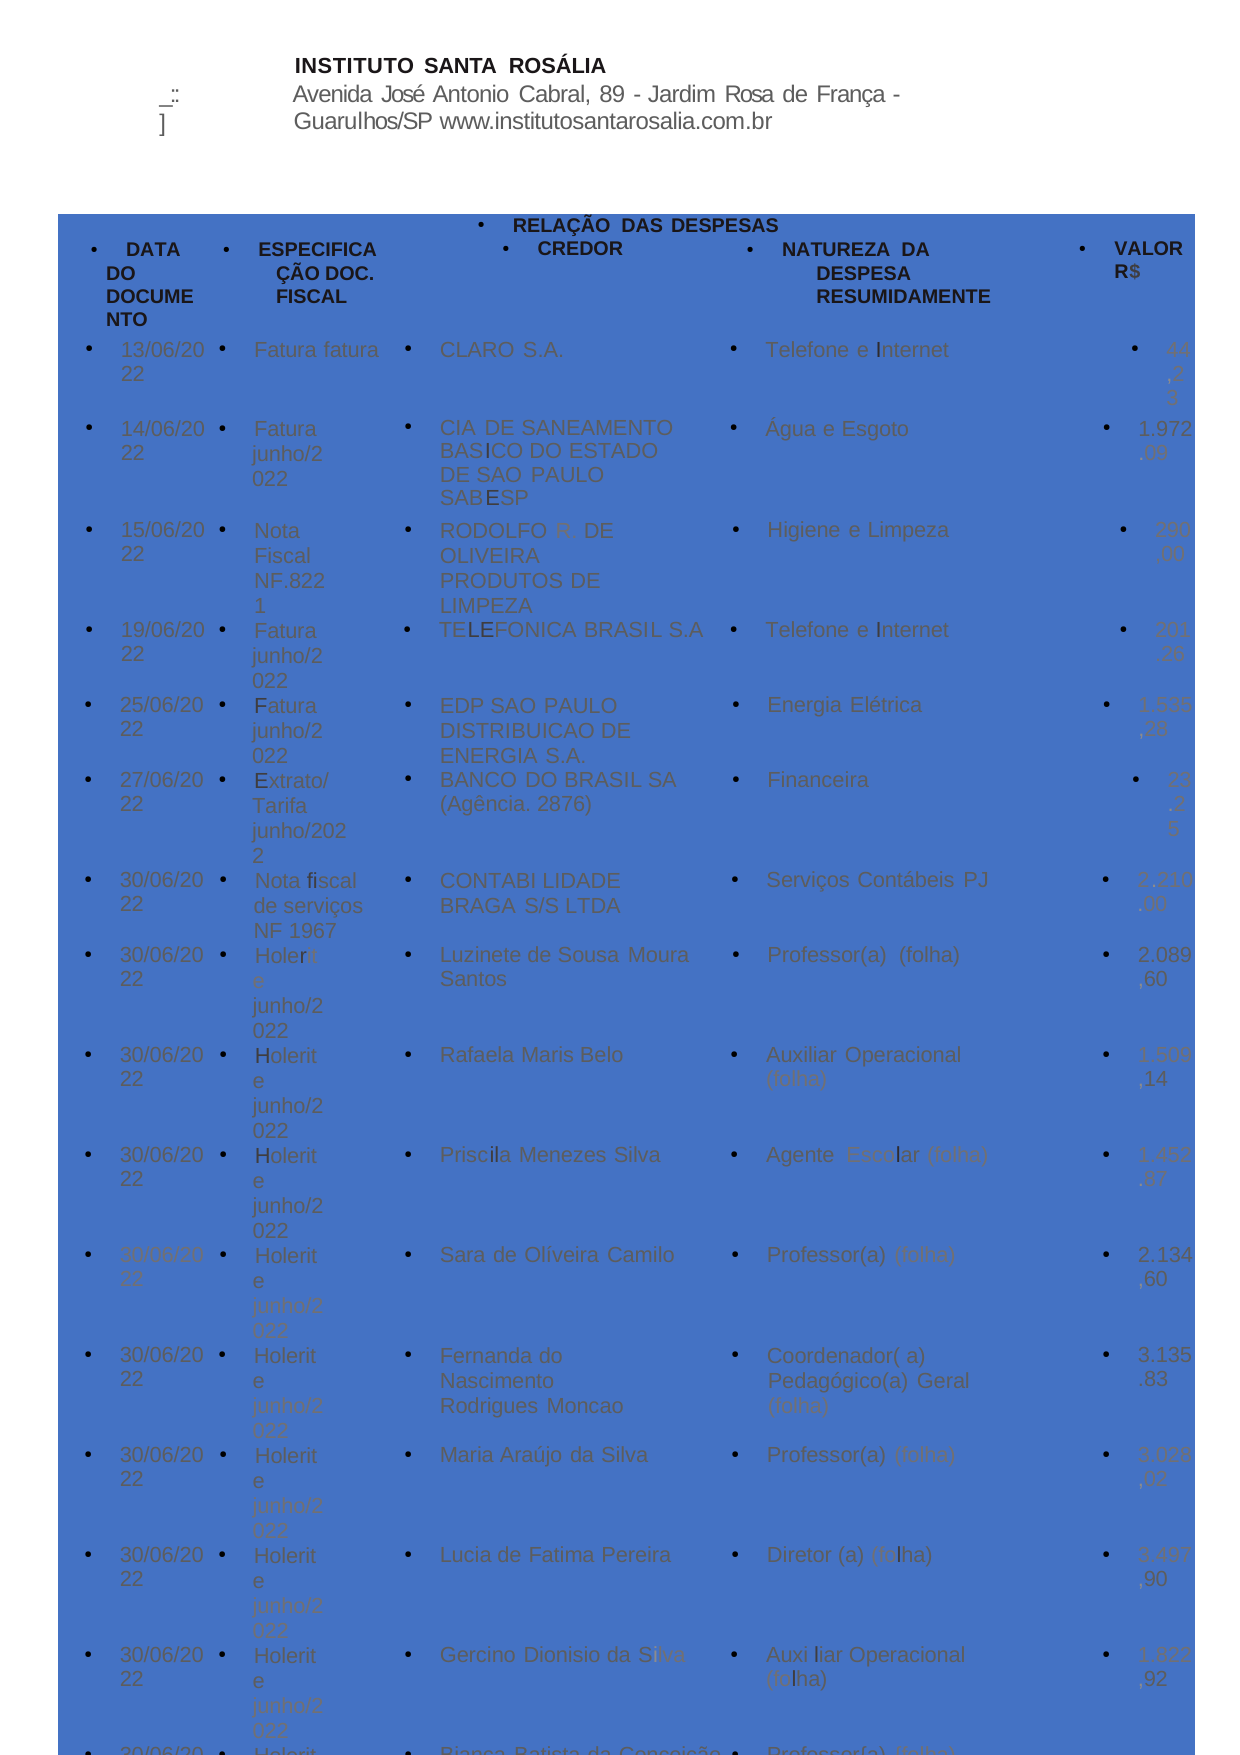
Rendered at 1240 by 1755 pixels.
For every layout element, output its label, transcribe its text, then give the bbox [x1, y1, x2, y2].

table_cell Água e Esgoto [727, 416, 1024, 518]
table_cell 2.210.00 [1024, 868, 1195, 943]
table_cell NATUREZA DA DESPESA RESUMIDAMENTE [727, 238, 1024, 338]
table_cell 30/06/2022 [58, 1643, 213, 1743]
table_cell 44,23 [1024, 338, 1195, 416]
table_cell 1.452.87 [1024, 1143, 1195, 1243]
text_box _::] [157, 78, 185, 107]
table_cell CIA DE SANEAMENTO BASICO DO ESTADO DE SAO PAULO SABESP [399, 416, 727, 518]
table_cell Holerite junho/2022 [213, 943, 399, 1043]
table_cell ESPECIFICAÇÃO DOC. FISCAL [213, 238, 399, 338]
table_cell Energia Elétrica [727, 693, 1024, 768]
table_cell Diretor (a) (folha) [727, 1543, 1024, 1643]
table_cell 25/06/2022 [58, 693, 213, 768]
table_cell Lucia de Fatima Pereira [399, 1543, 727, 1643]
table_cell Agente Escolar (folha) [727, 1143, 1024, 1243]
table_cell 1.822,92 [1024, 1643, 1195, 1743]
table_cell Holerite junho/2022 [213, 1043, 399, 1143]
table_cell Auxiliar Operacional (folha) [727, 1043, 1024, 1143]
table_cell Holerite junho/2022 [213, 1143, 399, 1243]
table_cell 30/06/2022 [58, 1743, 213, 1755]
table_cell RODOLFO R. DE OLIVEIRA PRODUTOS DE LIMPEZA [399, 518, 727, 618]
text_box INSTITUTO SANTA ROSÁLIA Avenida José Antonio Cabral, 89 - Jardim Rosa de França - Guarulhos/SP www.institutosantarosalia.com .br [290, 52, 1043, 134]
table_cell Holerite junho/2022 [213, 1543, 399, 1643]
table_cell Holerite junho/2022 [213, 1343, 399, 1443]
table_cell Fatura fatura [213, 338, 399, 416]
table_cell 27/06/2022 [58, 768, 213, 868]
table_header RELAÇÃO DAS DESPESAS [58, 214, 1195, 238]
table_cell 30/06/2022 [58, 868, 213, 943]
table_cell 290,00 [1024, 518, 1195, 618]
table_cell 1.535,28 [1024, 693, 1195, 768]
table_cell 30/06/2022 [58, 1043, 213, 1143]
table_cell Nota Fiscal NF.8221 [213, 518, 399, 618]
table_cell 30/06/2022 [58, 1443, 213, 1543]
table_cell Bianca Batista da Conceição [399, 1743, 727, 1755]
table_cell 30/06/2022 [58, 1243, 213, 1343]
table_cell 19/06/2022 [58, 618, 213, 693]
table_cell Luzinete de Sousa Moura Santos [399, 943, 727, 1043]
table_cell Telefone e Internet [727, 618, 1024, 693]
table_cell Sara de Olíveira Camilo [399, 1243, 727, 1343]
table_cell 15/06/2022 [58, 518, 213, 618]
table_cell Gercino Dionisio da Silva [399, 1643, 727, 1743]
table_cell Priscila Menezes Silva [399, 1143, 727, 1243]
table_cell 1.972.09 [1024, 416, 1195, 518]
table_cell 1.509,14 [1024, 1043, 1195, 1143]
table_cell Holerite junho/2022 [213, 1643, 399, 1743]
table_cell BANCO DO BRASIL SA (Agência. 2876) [399, 768, 727, 868]
table_cell 13/06/2022 [58, 338, 213, 416]
table_cell Higiene e Limpeza [727, 518, 1024, 618]
table_cell TELEFONICA BRASIL S.A [399, 618, 727, 693]
table_cell CONTABI LIDADE BRAGA S/S LTDA [399, 868, 727, 943]
table_cell Professor{a) {folha) [727, 1743, 1024, 1755]
table_cell Nota fiscal de serviços NF 1967 [213, 868, 399, 943]
table_cell Extrato/Tarifa junho/2022 [213, 768, 399, 868]
table_cell Holerite junho/2022 [213, 1243, 399, 1343]
table_cell 2.134,60 [1024, 1243, 1195, 1343]
table_cell Fatura junho/2022 [213, 416, 399, 518]
table_cell Fernanda do Nascimento Rodrigues Moncao [399, 1343, 727, 1443]
table_cell Professor(a) (folha) [727, 943, 1024, 1043]
table_cell 14/06/2022 [58, 416, 213, 518]
table_cell Rafaela Maris Belo [399, 1043, 727, 1143]
table_cell Auxi liar Operacional (folha) [727, 1643, 1024, 1743]
table_cell 3.135.83 [1024, 1343, 1195, 1443]
table_cell Financeira [727, 768, 1024, 868]
table_cell 30/06/2022 [58, 1143, 213, 1243]
table_cell 30/06/2022 [58, 1343, 213, 1443]
table_cell 30/06/2022 [58, 943, 213, 1043]
table_cell Professor(a) (folha) [727, 1243, 1024, 1343]
table_cell Maria Araújo da Silva [399, 1443, 727, 1543]
table_cell Telefone e Internet [727, 338, 1024, 416]
table_cell EDP SAO PAULO DISTRIBUICAO DE ENERGIA S.A. [399, 693, 727, 768]
table_cell Fatura junho/2022 [213, 618, 399, 693]
table_cell DATA DO DOCUMENTO [58, 238, 213, 338]
table_cell [1024, 1743, 1195, 1755]
table_cell CREDOR [399, 238, 727, 338]
table_cell Holerite junho/2022 [213, 1443, 399, 1543]
table_cell VALOR R$ [1024, 238, 1195, 338]
table_cell 23 .25 [1024, 768, 1195, 868]
table_cell 3.028 ,02 [1024, 1443, 1195, 1543]
table_cell CLARO S.A. [399, 338, 727, 416]
table_cell 30/06/2022 [58, 1543, 213, 1643]
table_cell 201.26 [1024, 618, 1195, 693]
table_cell Coordenador( a) Pedagógico(a) Geral (folha) [727, 1343, 1024, 1443]
table_cell Professor(a) (folha) [727, 1443, 1024, 1543]
table_cell Holerite junho/2022 [213, 1743, 399, 1755]
table_cell Fatura junho/2022 [213, 693, 399, 768]
table_cell 3.497 ,90 [1024, 1543, 1195, 1643]
table_cell Serviços Contábeis PJ [727, 868, 1024, 943]
table_cell 2.089 ,60 [1024, 943, 1195, 1043]
